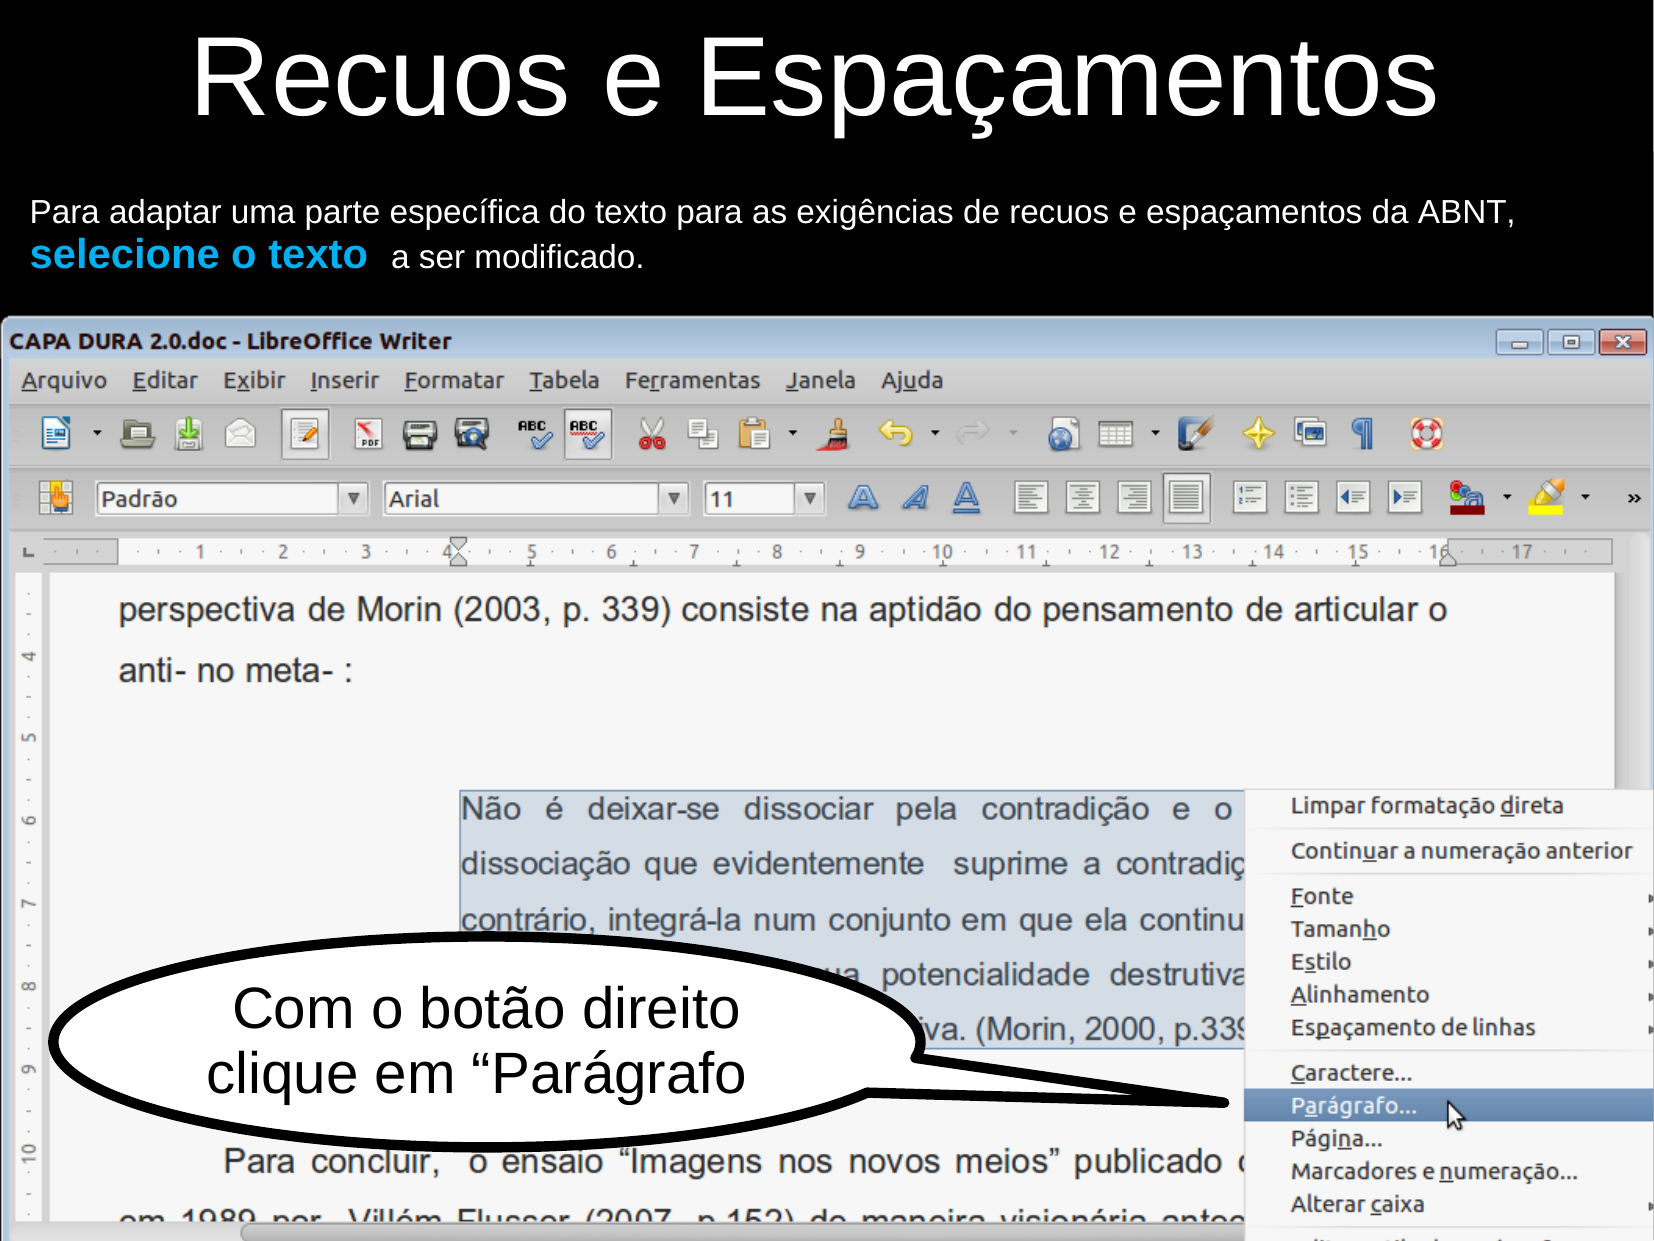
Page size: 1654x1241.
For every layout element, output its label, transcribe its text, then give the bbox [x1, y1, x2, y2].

text_box Para adaptar uma parte específica do texto para as exigências de recuos e espaçamentos da ABNT, selecione o texto a ser modificado. [0, 151, 1654, 315]
picture [0, 315, 1654, 1241]
title Recuos e Espaçamentos [70, 0, 1559, 151]
text_box Com o botão direito clique em “Parágrafo” [53, 936, 1225, 1148]
